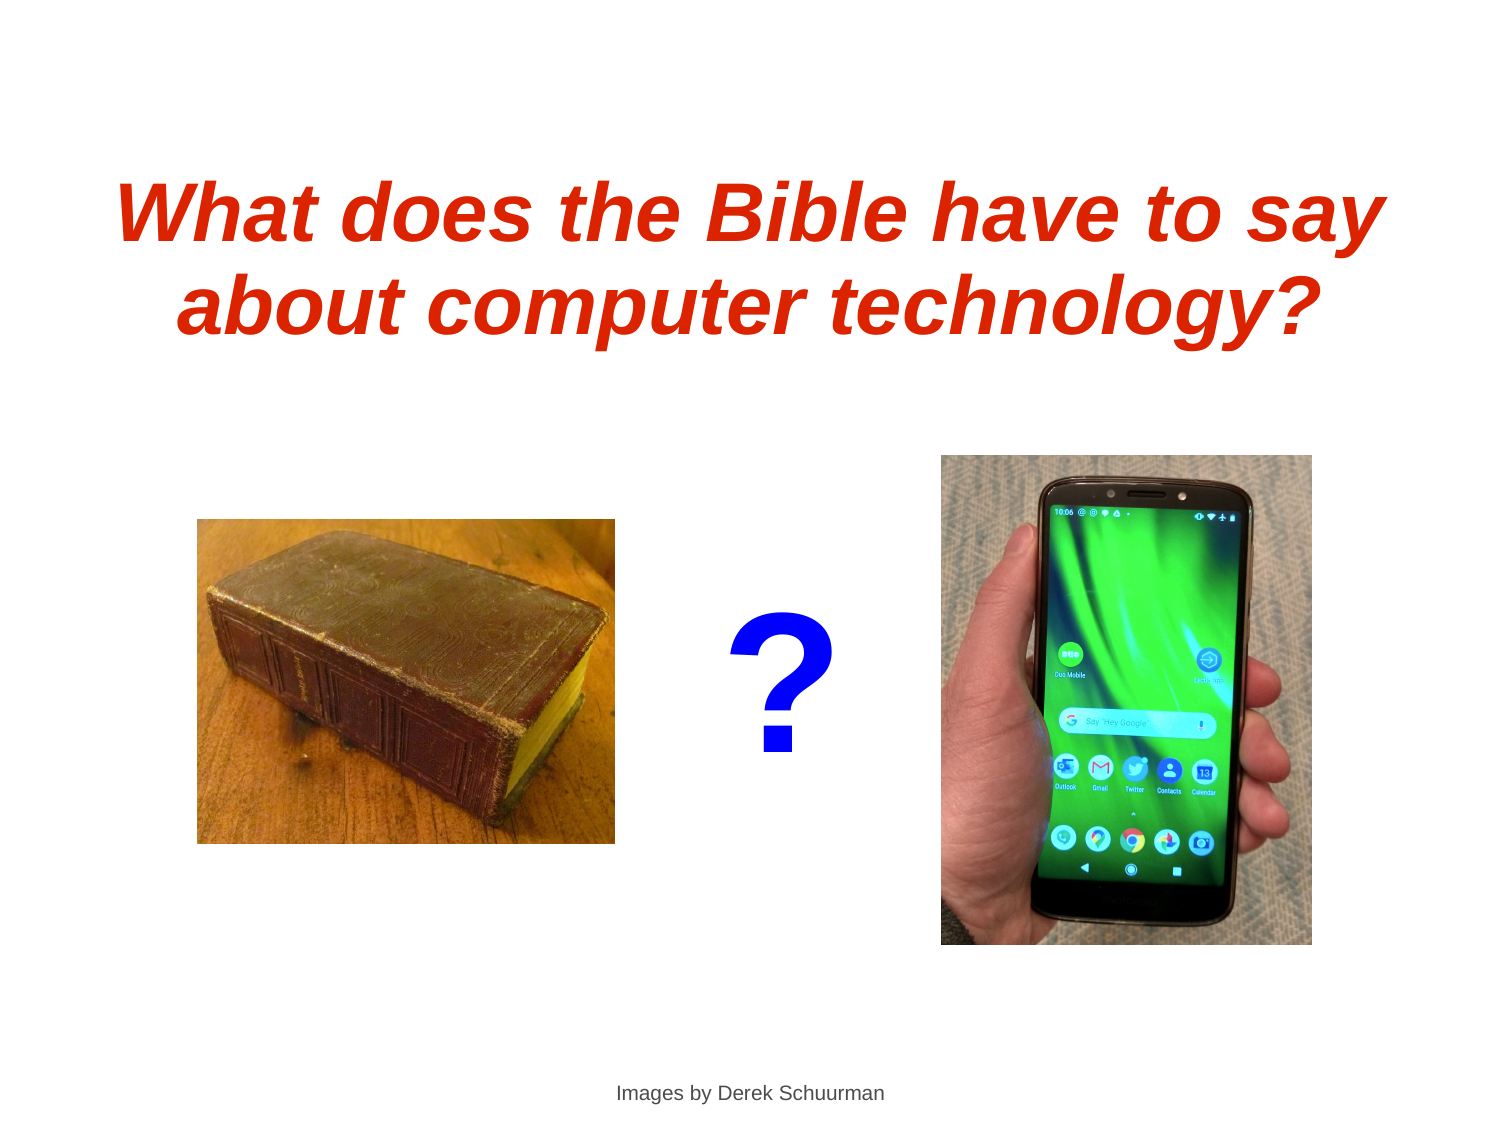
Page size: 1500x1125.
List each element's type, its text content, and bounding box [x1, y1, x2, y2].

text_box ? [679, 566, 886, 805]
title What does the Bible have to say about computer technology? [70, 80, 1430, 432]
picture [197, 519, 615, 844]
text_box Images by Derek Schuurman [556, 1074, 945, 1113]
picture [941, 455, 1312, 945]
